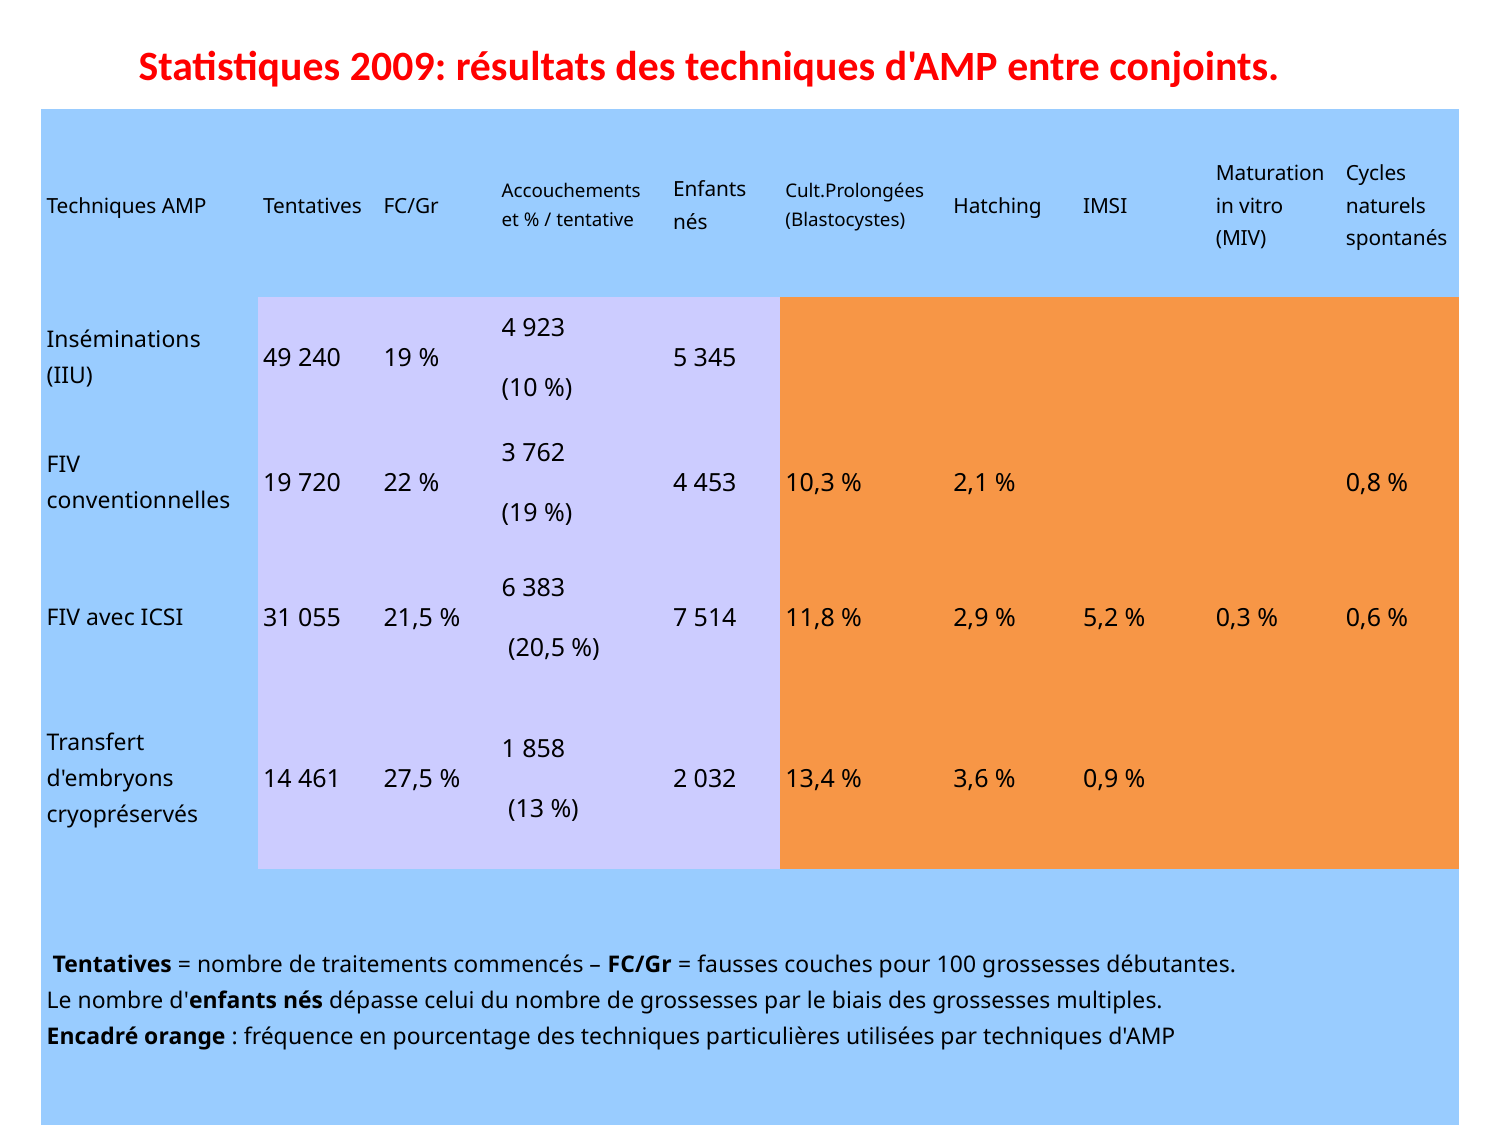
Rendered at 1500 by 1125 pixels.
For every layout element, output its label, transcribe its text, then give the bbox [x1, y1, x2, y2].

table_cell 0,3 % [1210, 547, 1340, 682]
table_cell 3 762 (19 %) [496, 412, 668, 547]
table_cell 11,8 % [780, 547, 948, 682]
table_cell [1210, 682, 1340, 869]
table_header FC/Gr [378, 109, 496, 297]
table_header Hatching [948, 109, 1078, 297]
table_header Cult.Prolongées (Blastocystes) [780, 109, 948, 297]
table_cell 5,2 % [1078, 547, 1210, 682]
table_cell [1210, 297, 1340, 412]
table_cell 10,3 % [780, 412, 948, 547]
table_header Tentatives [258, 109, 378, 297]
table_cell FIV conventionnelles [41, 412, 258, 547]
table_cell Transfert d'embryons cryopréservés [41, 682, 258, 869]
table_cell 2,1 % [948, 412, 1078, 547]
table_cell 0,9 % [1078, 682, 1210, 869]
table_cell Tentatives = nombre de traitements commencés – FC/Gr = fausses couches pour 100 grossesses débutantes. Le nombre d'enfants nés dépasse celui du nombre de grossesses par le biais des grossesses multiples. Encadré orange : fréquence en pourcentage des techniques particulières utilisées par techniques d'AMP [41, 869, 1459, 1125]
table_cell 2,9 % [948, 547, 1078, 682]
table_cell [1078, 412, 1210, 547]
table_cell 4 923 (10 %) [496, 297, 668, 412]
table_cell 19 720 [258, 412, 378, 547]
table_cell 0,6 % [1340, 547, 1459, 682]
table_header Cycles naturels spontanés [1340, 109, 1459, 297]
table_cell [1078, 297, 1210, 412]
table_cell 22 % [378, 412, 496, 547]
table_cell 0,8 % [1340, 412, 1459, 547]
table_header Enfants nés [668, 109, 780, 297]
table_cell 49 240 [258, 297, 378, 412]
table_cell 4 453 [668, 412, 780, 547]
table_header Maturation in vitro (MIV) [1210, 109, 1340, 297]
table_cell [1340, 297, 1459, 412]
table_cell Inséminations (IIU) [41, 297, 258, 412]
table_cell [1340, 682, 1459, 869]
table_cell 13,4 % [780, 682, 948, 869]
table_cell 5 345 [668, 297, 780, 412]
table_header Accouchements et % / tentative [496, 109, 668, 297]
table_cell 21,5 % [378, 547, 496, 682]
table_cell 19 % [378, 297, 496, 412]
table_cell FIV avec ICSI [41, 547, 258, 682]
table_cell 1 858 (13 %) [496, 682, 668, 869]
table_cell 7 514 [668, 547, 780, 682]
table_cell [1210, 412, 1340, 547]
table_cell 27,5 % [378, 682, 496, 869]
table_cell 31 055 [258, 547, 378, 682]
table_cell 2 032 [668, 682, 780, 869]
table_header IMSI [1078, 109, 1210, 297]
table_cell [780, 297, 948, 412]
table_header Techniques AMP [41, 109, 258, 297]
text_box Statistiques 2009: résultats des techniques d'AMP entre conjoints. [123, 30, 1296, 96]
table_cell 14 461 [258, 682, 378, 869]
table_cell 6 383 (20,5 %) [496, 547, 668, 682]
table_cell [948, 297, 1078, 412]
table_cell 3,6 % [948, 682, 1078, 869]
